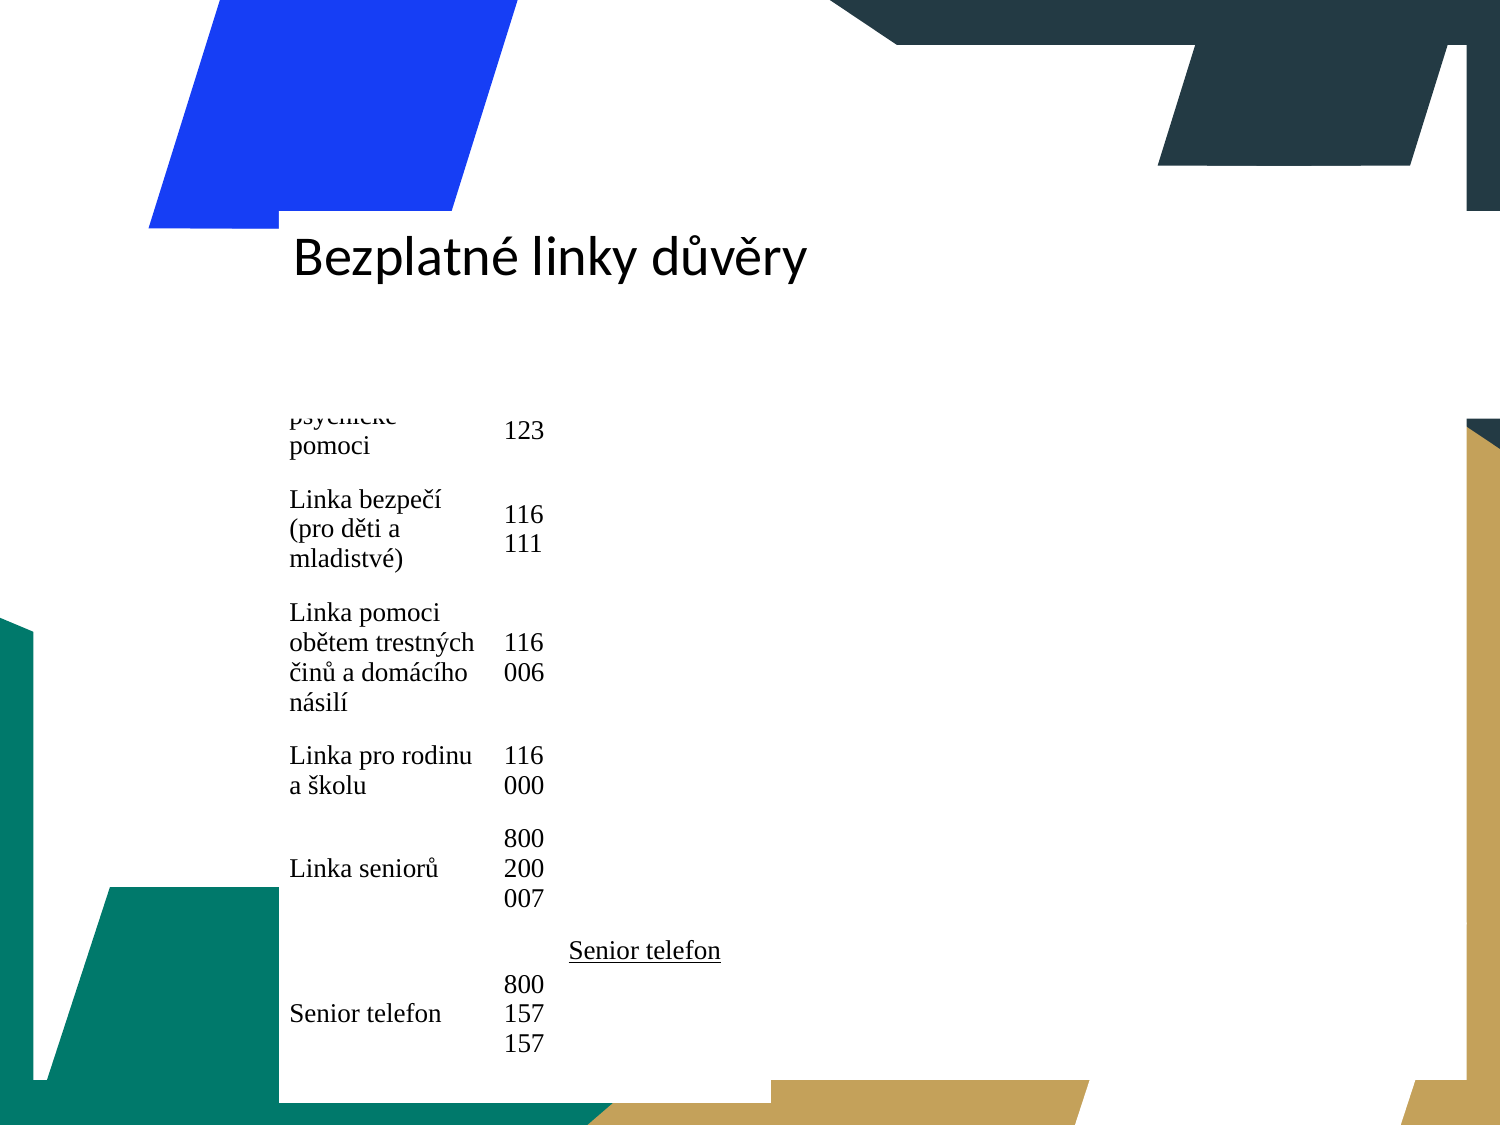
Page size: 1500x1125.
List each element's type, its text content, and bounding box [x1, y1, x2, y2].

table_cell Senior telefon [558, 925, 771, 1103]
table_cell 116 123 [494, 419, 558, 472]
table_cell Linka seniorů [279, 812, 494, 925]
table_cell 116 111 [494, 472, 558, 585]
table_cell [558, 585, 771, 729]
table_cell 116 000 [494, 729, 558, 812]
table_cell [558, 729, 771, 812]
table_cell Linka pro rodinu a školu [279, 729, 494, 812]
table_cell Linka bezpečí (pro děti a mladistvé) [279, 472, 494, 585]
table_cell 800 157 157 [494, 925, 558, 1103]
table_cell [558, 419, 771, 472]
table_cell Linka pomoci obětem trestných činů a domácího násilí [279, 585, 494, 729]
table_cell 800 200 007 [494, 812, 558, 925]
title [75, 45, 1425, 233]
table_cell Linka první psychické pomoci [279, 419, 494, 472]
table_cell [558, 812, 771, 925]
table_cell Senior telefon [279, 925, 494, 1103]
table_cell [558, 472, 771, 585]
table_cell 116 006 [494, 585, 558, 729]
text_box Bezplatné linky důvěry [278, 211, 1500, 419]
